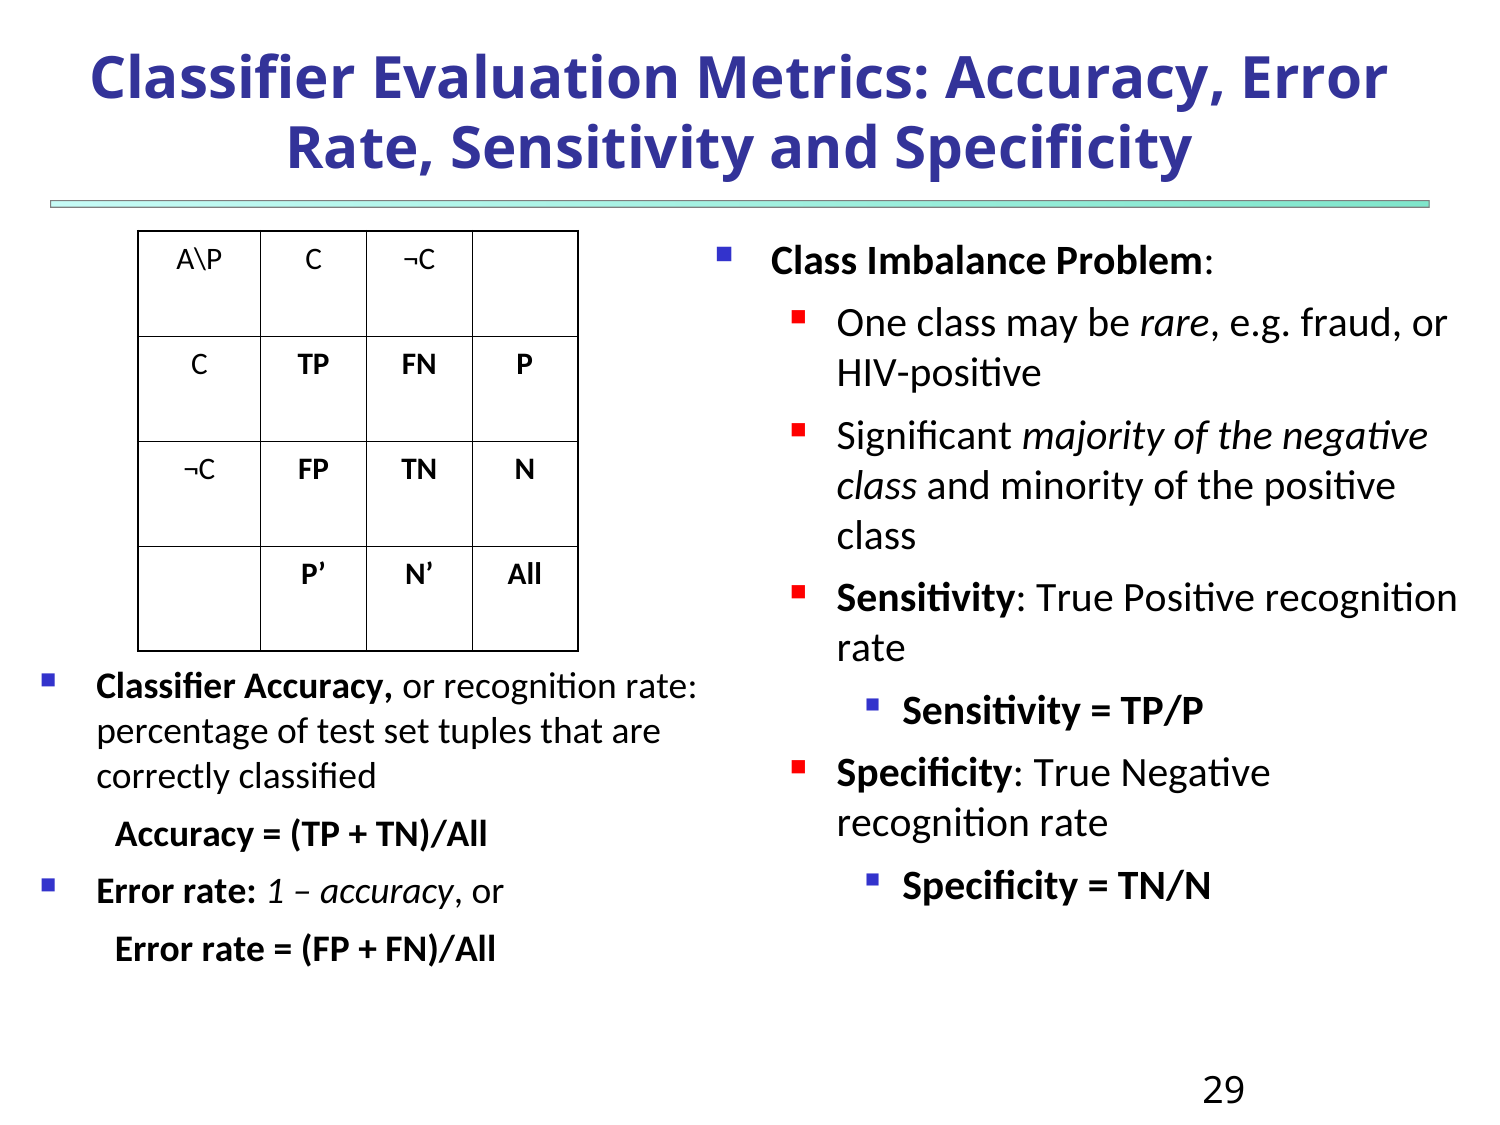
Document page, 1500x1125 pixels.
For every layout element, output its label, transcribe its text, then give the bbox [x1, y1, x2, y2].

text_box <number> [1187, 1062, 1500, 1125]
table_header ¬C [367, 232, 472, 336]
table_cell N [473, 442, 577, 546]
table_cell FN [367, 337, 472, 441]
table_cell C [139, 337, 260, 441]
table_cell ¬C [139, 442, 260, 546]
table_header A\P [139, 232, 260, 336]
table_cell N’ [367, 547, 472, 650]
table_cell FP [261, 442, 366, 546]
table_cell All [473, 547, 577, 650]
table_cell [139, 547, 260, 650]
title Classifier Evaluation Metrics: Accuracy, Error Rate, Sensitivity and Specificity [50, 0, 1429, 188]
table_cell P’ [261, 547, 366, 650]
table_header C [261, 232, 366, 336]
table_cell P [473, 337, 577, 441]
list Classifier Accuracy, or recognition rate: percentage of test set tuples that are correctly classified Accuracy = (TP + TN)/All Error rate: 1 – accuracy, or Error rate = (FP + FN)/All [24, 653, 801, 1125]
table_cell TN [367, 442, 472, 546]
table_header [473, 232, 577, 336]
text_box Class Imbalance Problem: One class may be rare, e.g. fraud, or HIV-positive Significant majority of the negative class and minority of the positive class Sensitivity: True Positive recognition rate Sensitivity = TP/P Specificity: True Negative recognition rate Specificity = TN/N [699, 224, 1476, 1063]
table_cell TP [261, 337, 366, 441]
